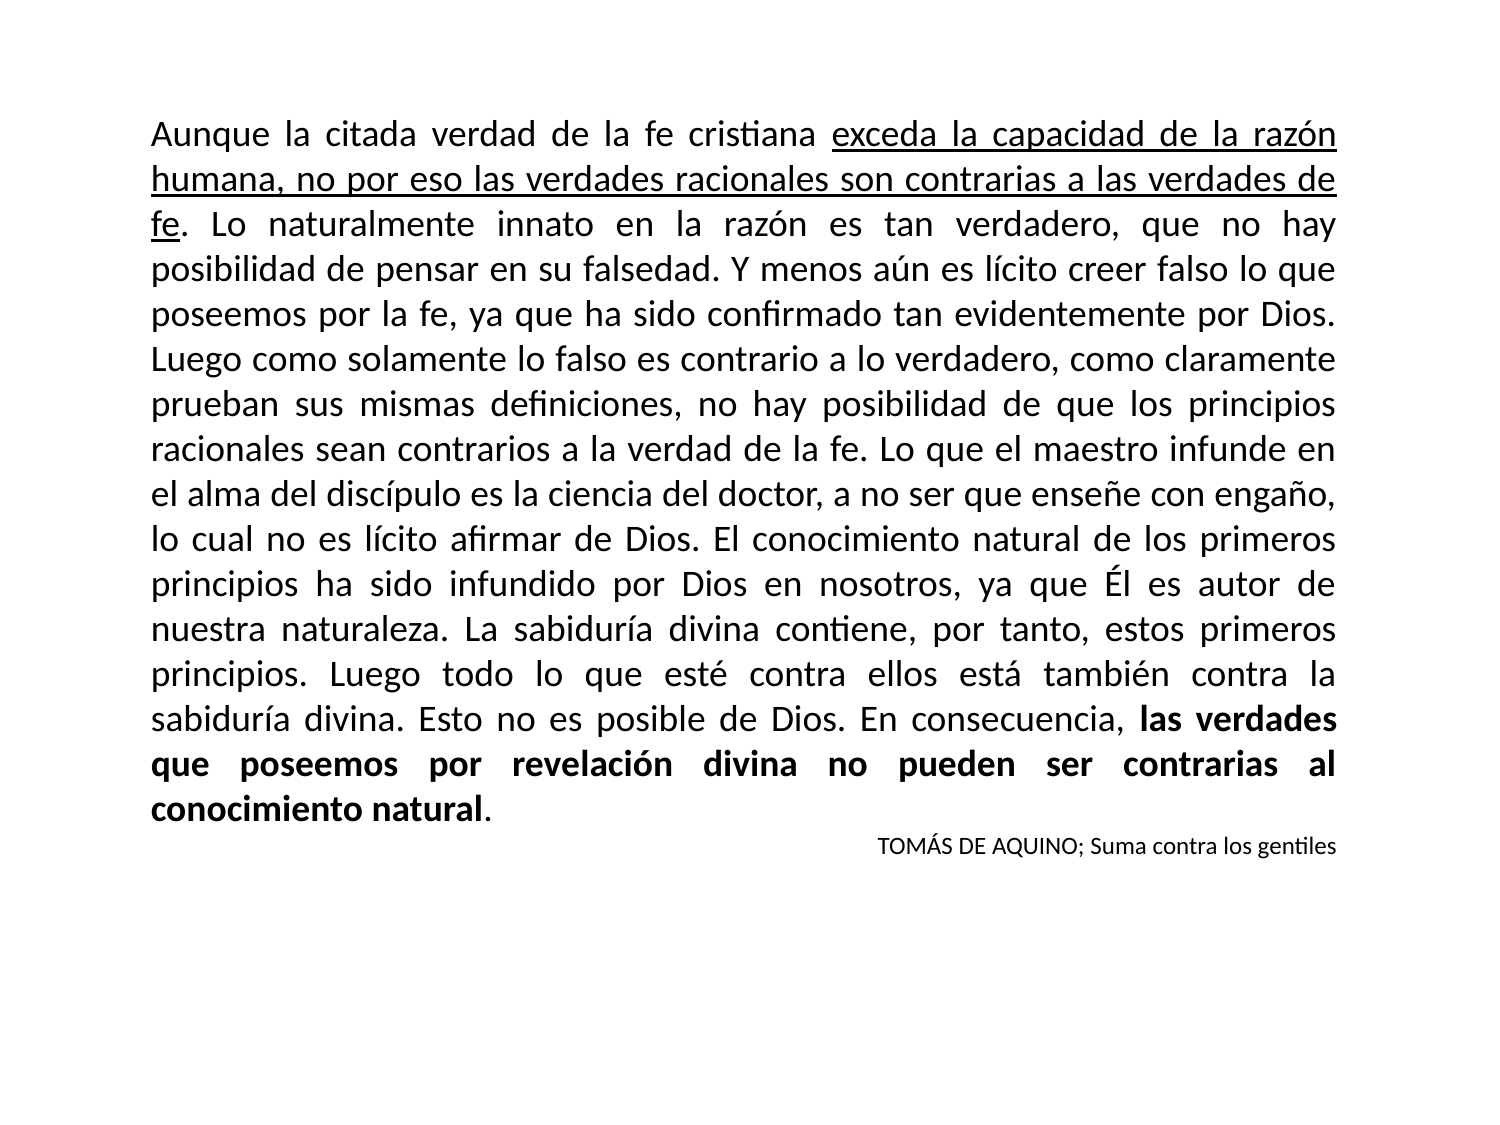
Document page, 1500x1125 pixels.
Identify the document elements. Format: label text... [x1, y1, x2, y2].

text_box Aunque la citada verdad de la fe cristiana exceda la capacidad de la razón humana, no por eso las verdades racionales son contrarias a las verdades de fe. Lo naturalmente innato en la razón es tan verdadero, que no hay posibilidad de pensar en su falsedad. Y menos aún es lícito creer falso lo que poseemos por la fe, ya que ha sido confirmado tan evidentemente por Dios. Luego como solamente lo falso es contrario a lo verdadero, como claramente prueban sus mismas definiciones, no hay posibilidad de que los principios racionales sean contrarios a la verdad de la fe. Lo que el maestro infunde en el alma del discípulo es la ciencia del doctor, a no ser que enseñe con engaño, lo cual no es lícito afirmar de Dios. El conocimiento natural de los primeros principios ha sido infundido por Dios en nosotros, ya que Él es autor de nuestra naturaleza. La sabiduría divina contiene, por tanto, estos primeros principios. Luego todo lo que esté contra ellos está también contra la sabiduría divina. Esto no es posible de Dios. En consecuencia, las verdades que poseemos por revelación divina no pueden ser contrarias al conocimiento natural. TOMÁS DE AQUINO; Suma contra los gentiles [136, 102, 1352, 867]
